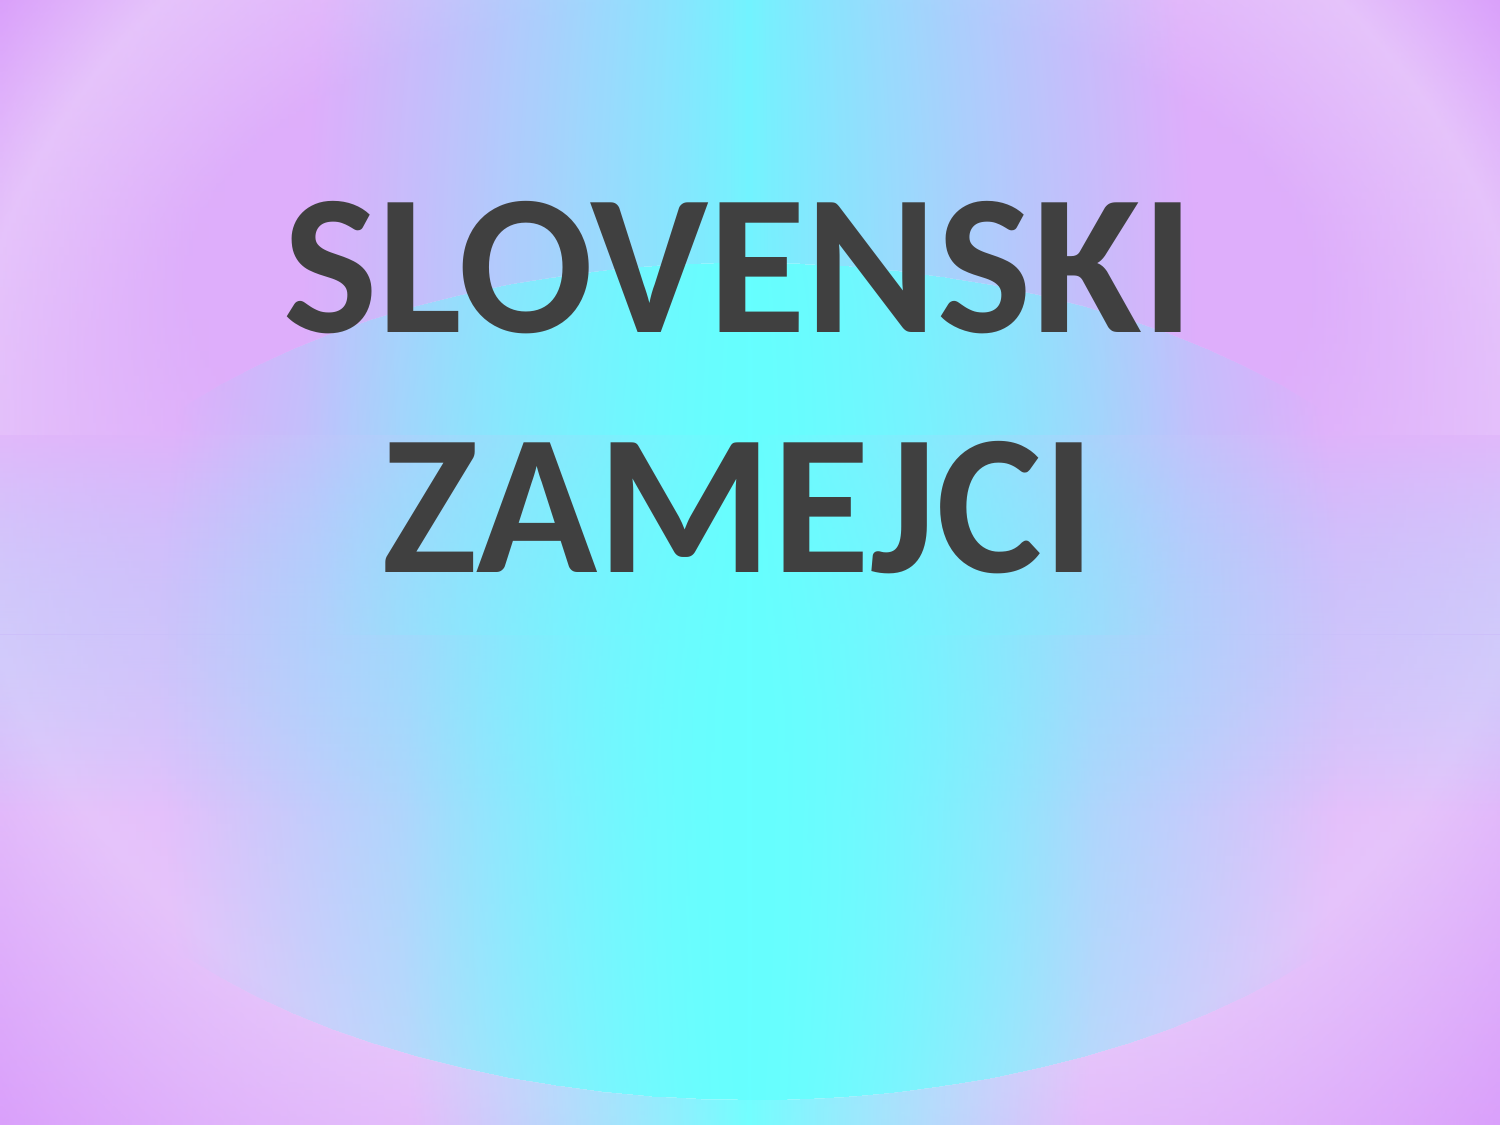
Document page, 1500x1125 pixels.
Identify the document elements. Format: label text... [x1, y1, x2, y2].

title SLOVENSKI ZAMEJCI [135, 125, 1313, 669]
